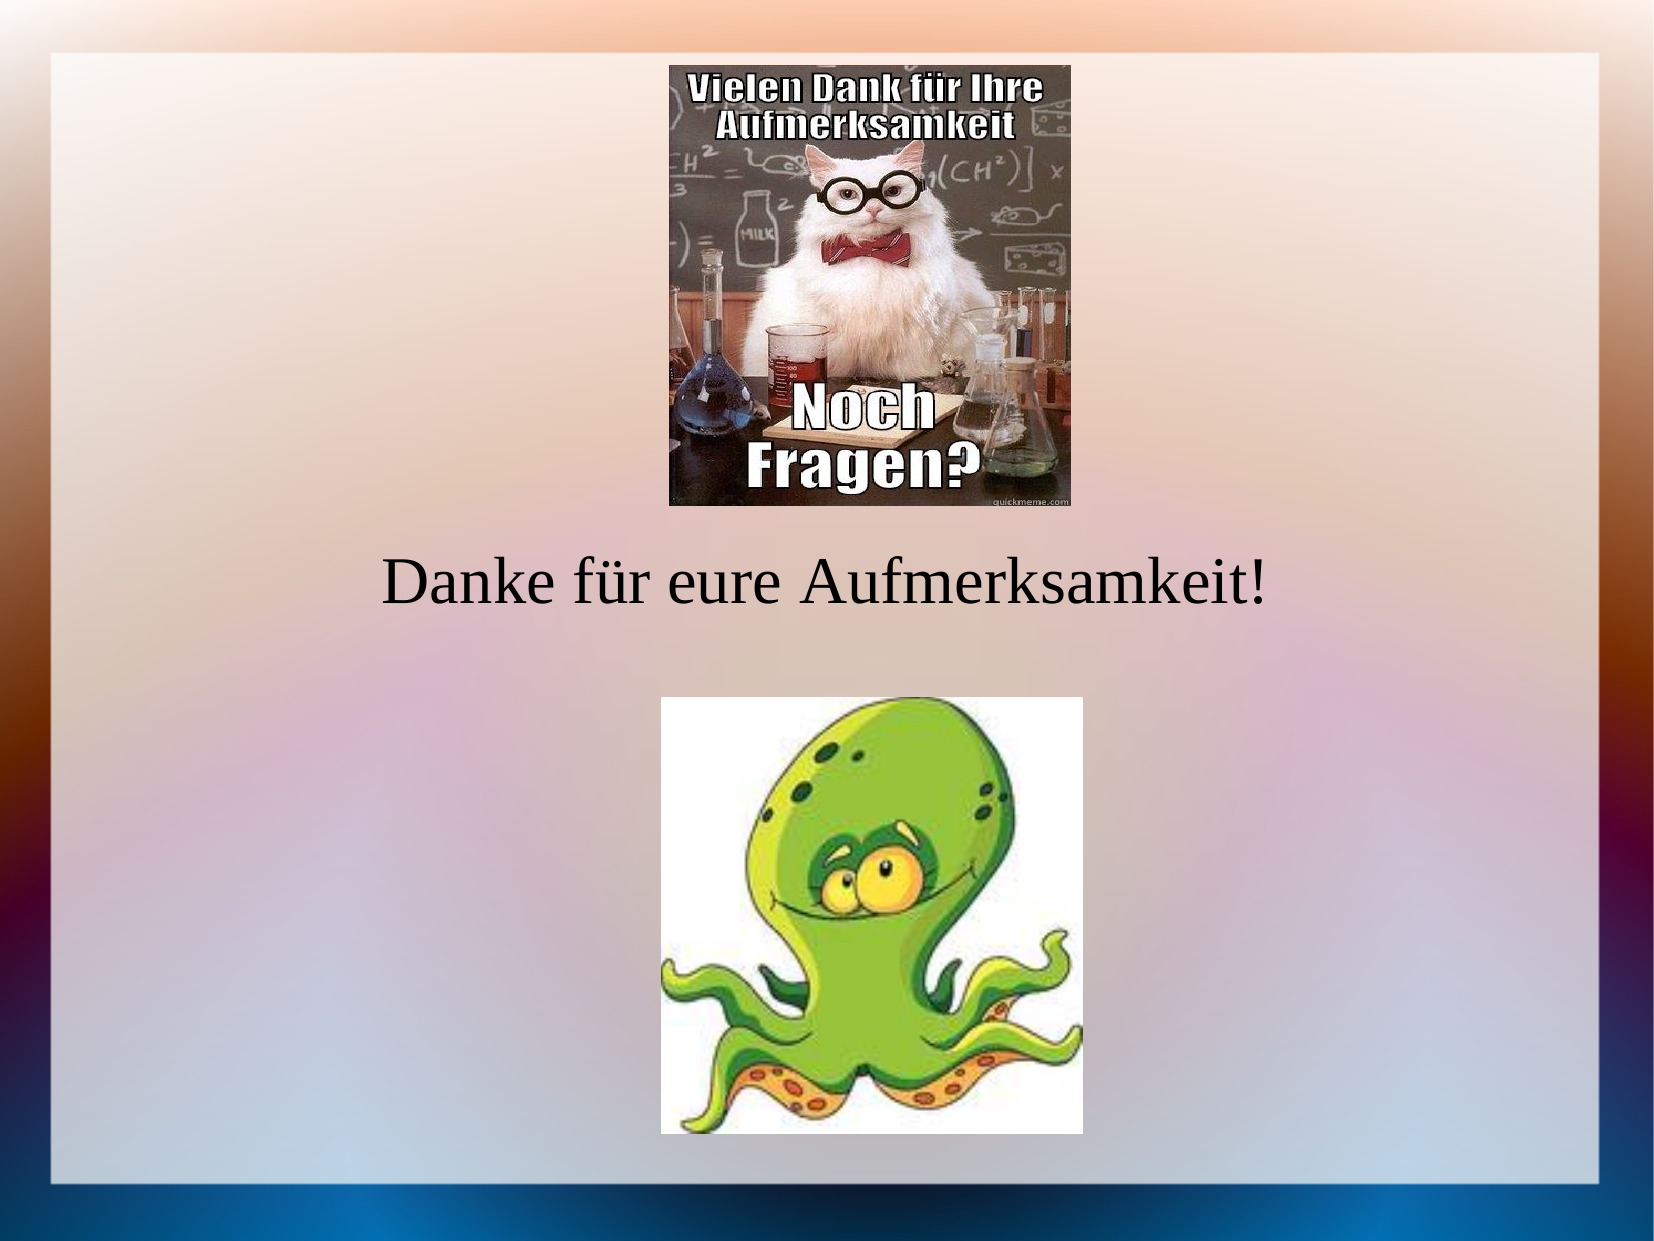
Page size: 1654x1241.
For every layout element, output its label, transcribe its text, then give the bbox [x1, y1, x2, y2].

subtitle Danke für eure Aufmerksamkeit! [82, 55, 1571, 1034]
picture [0, 0, 1654, 1241]
